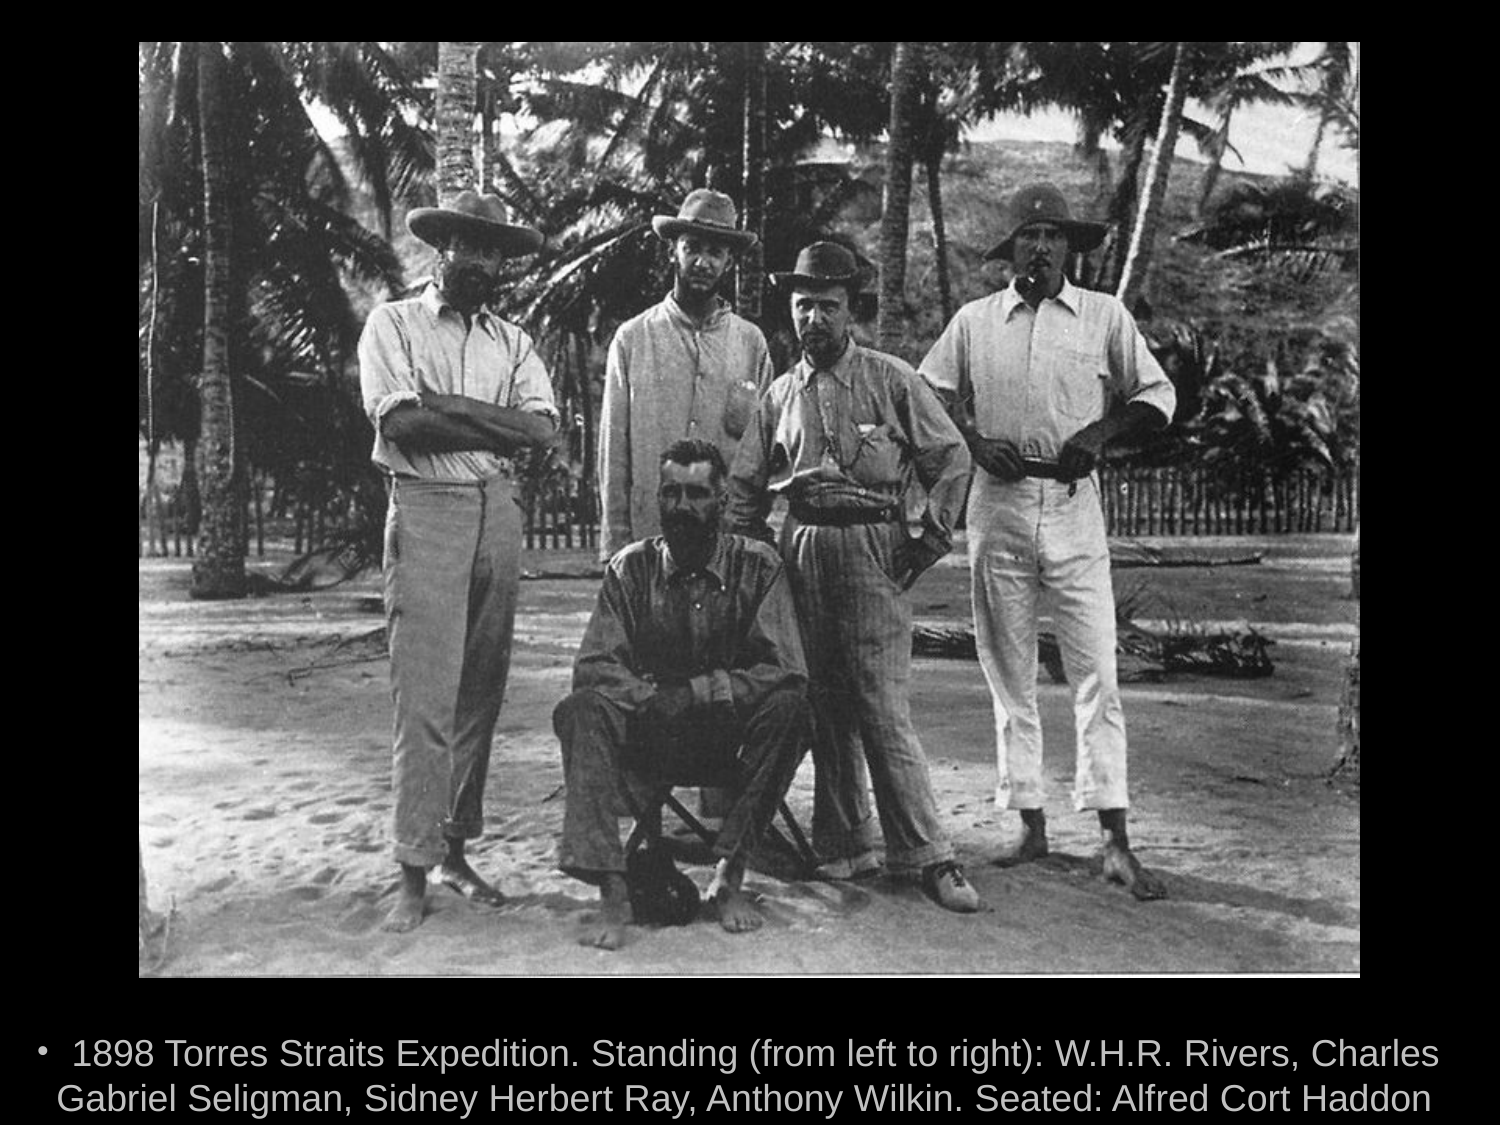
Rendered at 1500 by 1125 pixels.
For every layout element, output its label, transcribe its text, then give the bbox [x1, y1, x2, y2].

picture [139, 42, 1360, 978]
text_box 1898 Torres Straits Expedition. Standing (from left to right): W.H.R. Rivers, Charles Gabriel Seligman, Sidney Herbert Ray, Anthony Wilkin. Seated: Alfred Cort Haddon [0, 1021, 1500, 1125]
